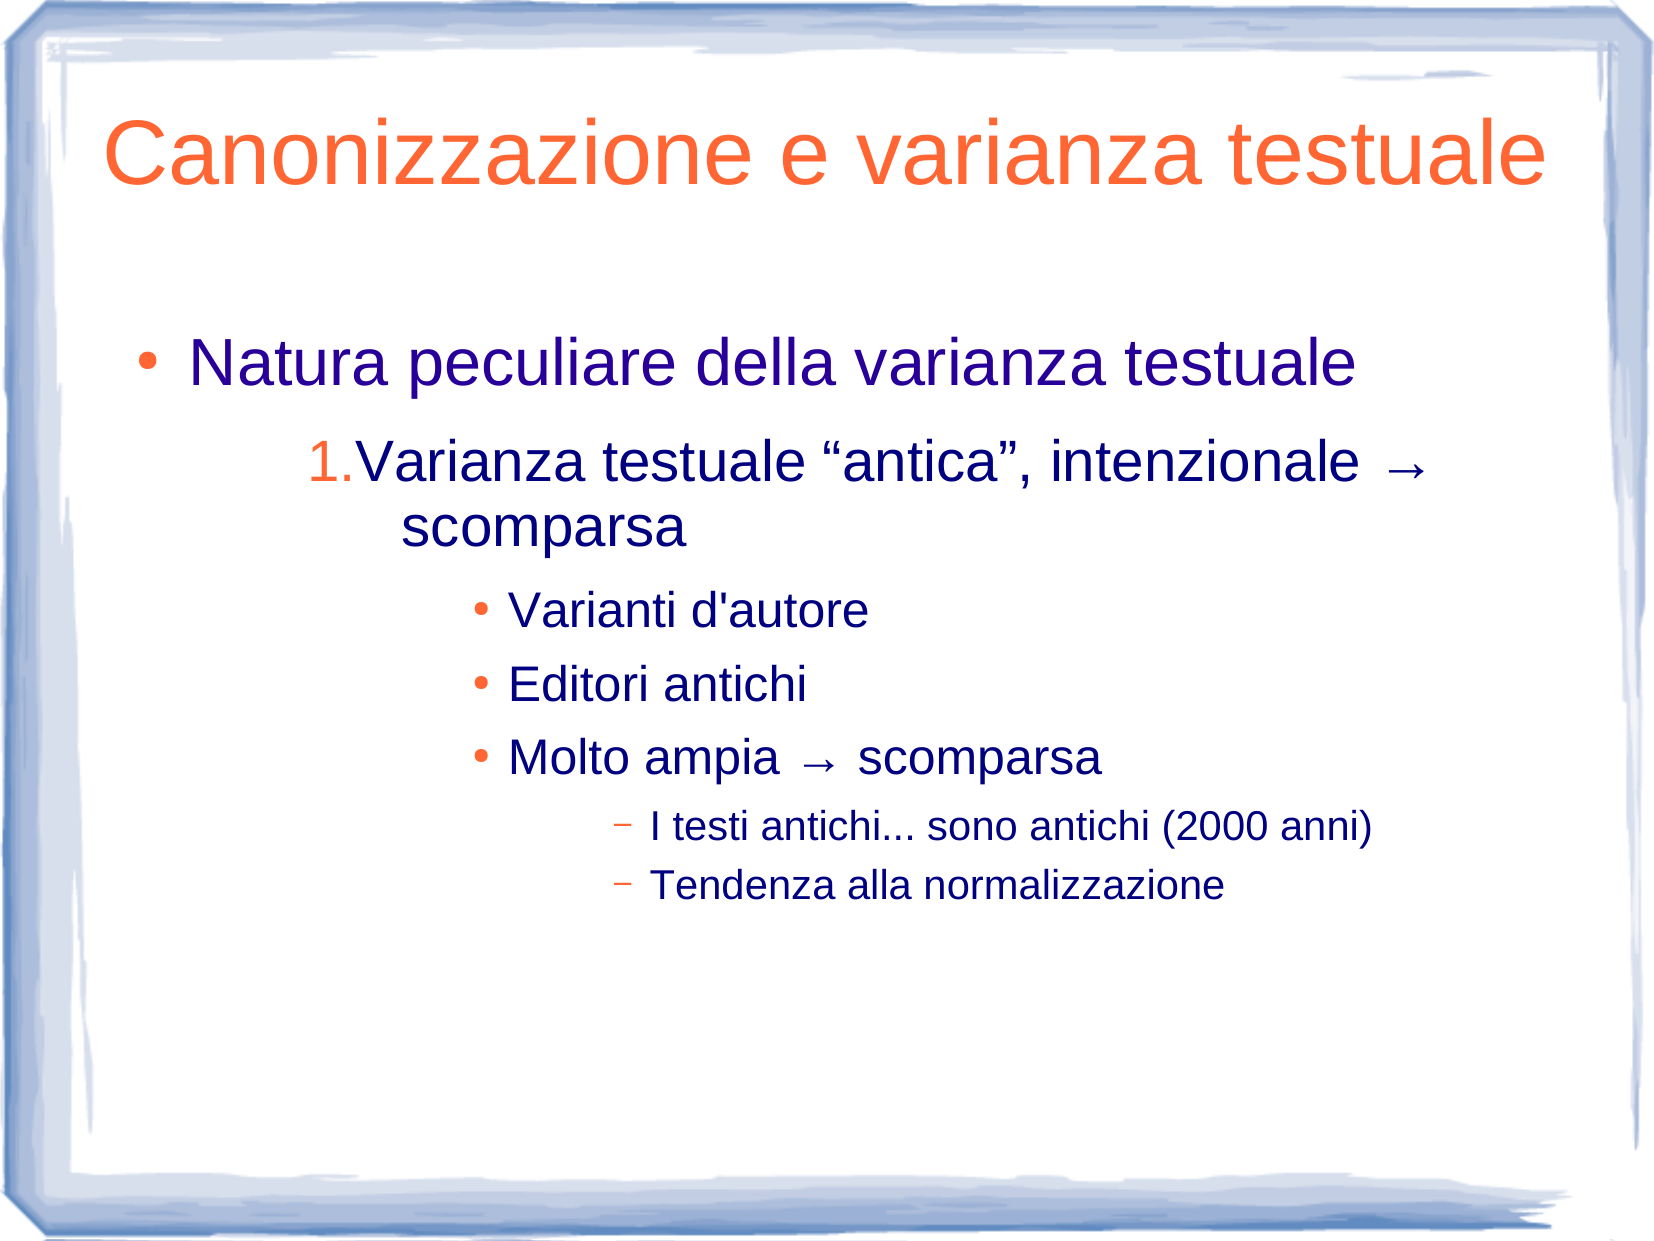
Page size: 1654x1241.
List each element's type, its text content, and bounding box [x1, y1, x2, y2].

title Canonizzazione e varianza testuale [82, 49, 1571, 257]
picture [0, 0, 1654, 1241]
list Natura peculiare della varianza testuale Varianza testuale “antica”, intenzionale → scomparsa Varianti d'autore Editori antichi Molto ampia → scomparsa I testi antichi... sono antichi (2000 anni) Tendenza alla normalizzazione [118, 324, 1571, 1045]
